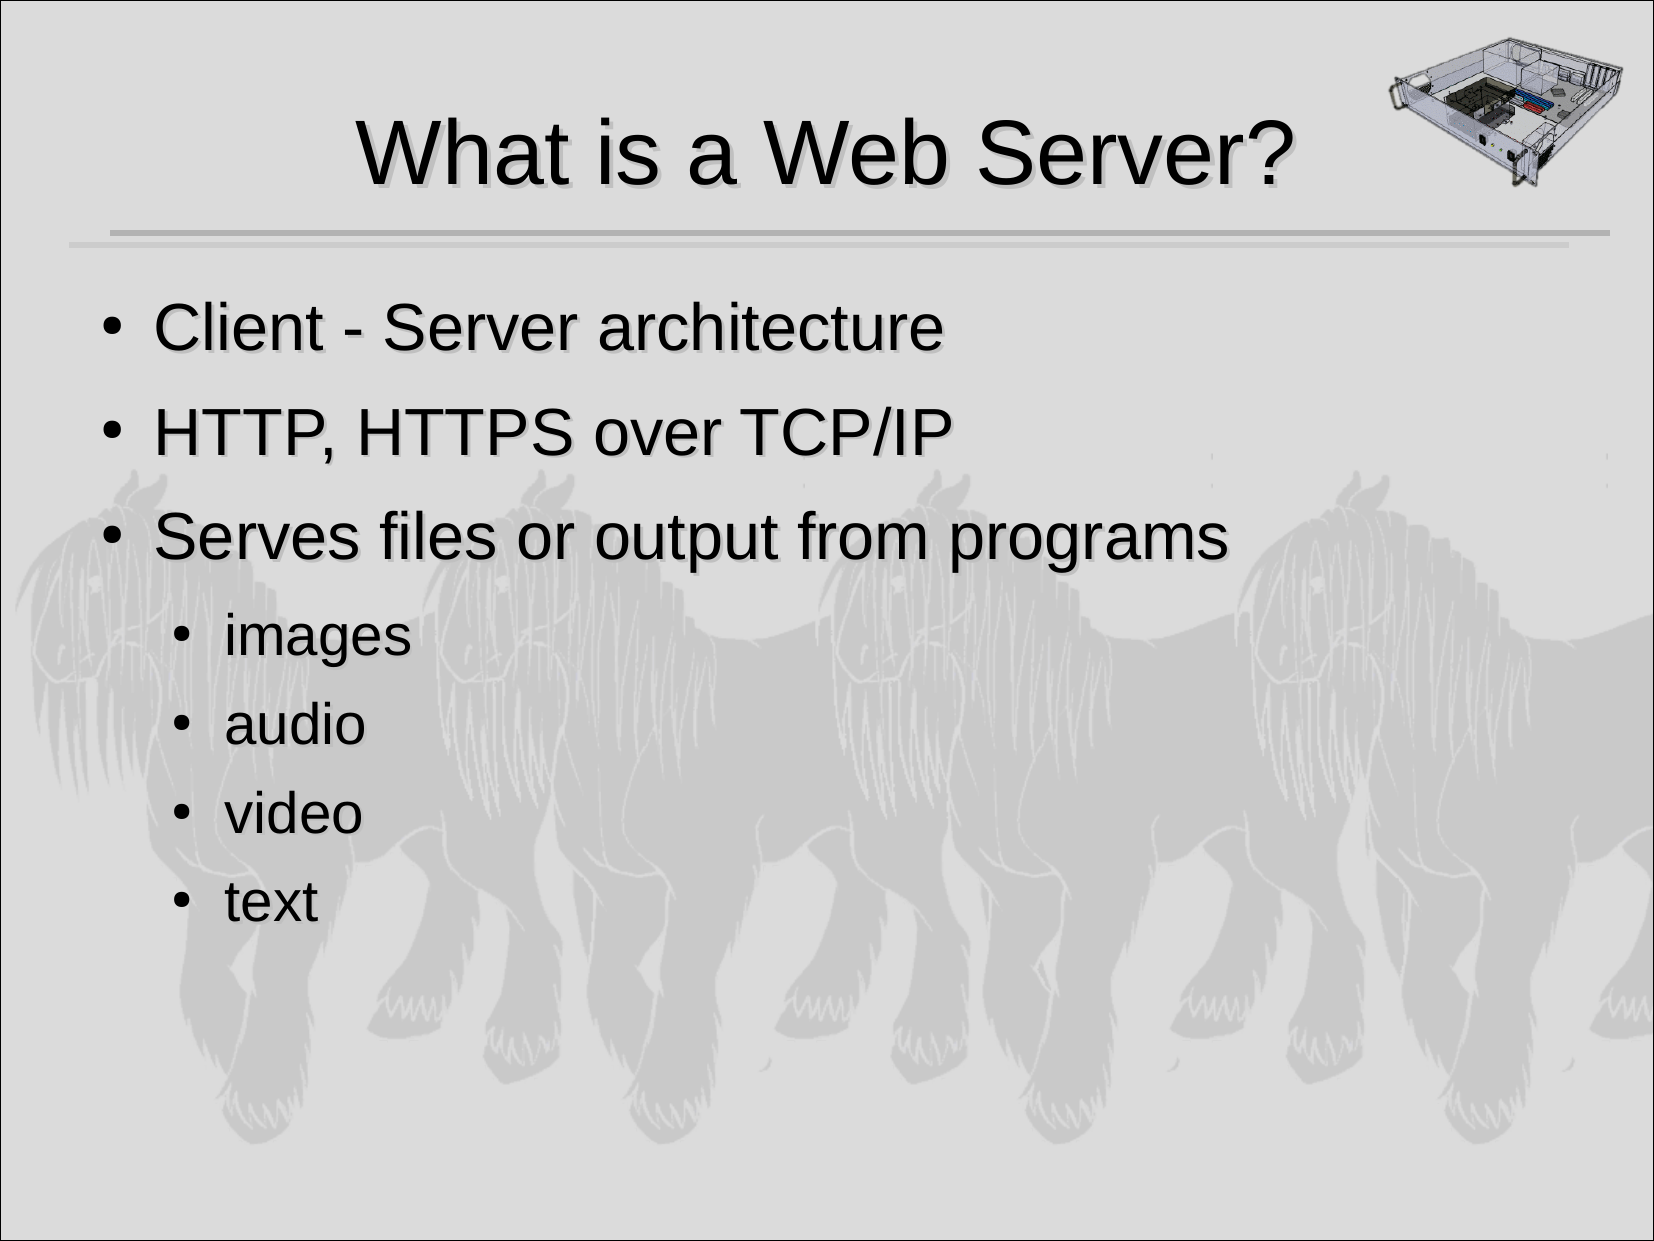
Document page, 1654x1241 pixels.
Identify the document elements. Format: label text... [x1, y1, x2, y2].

picture [1387, 36, 1624, 188]
list Client - Server architecture HTTP, HTTPS over TCP/IP Serves files or output from programs images audio video text [82, 290, 1571, 1094]
title What is a Web Server? [82, 49, 1571, 257]
